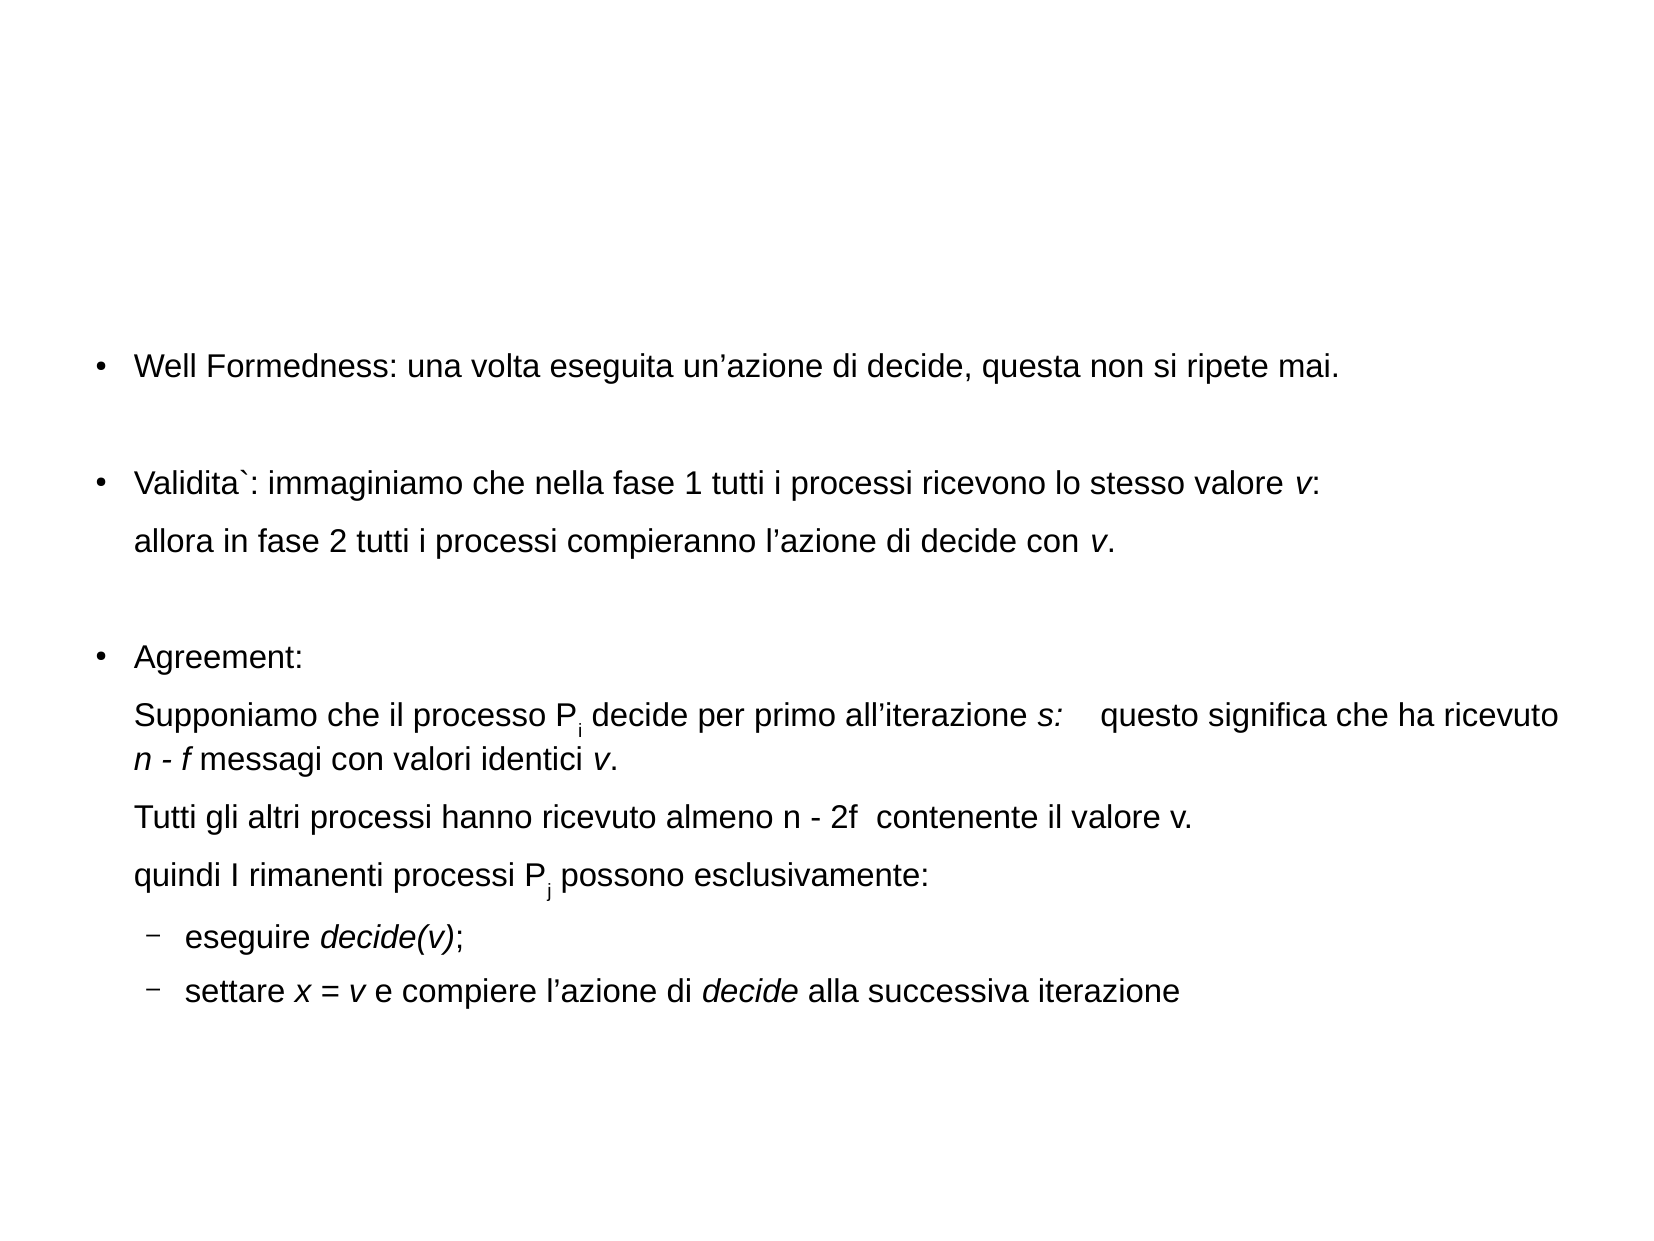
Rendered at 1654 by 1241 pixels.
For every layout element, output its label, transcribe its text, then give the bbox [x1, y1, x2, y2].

list Well Formedness: una volta eseguita un’azione di decide, questa non si ripete mai. Validita`: immaginiamo che nella fase 1 tutti i processi ricevono lo stesso valore v: allora in fase 2 tutti i processi compieranno l’azione di decide con v. Agreement: Supponiamo che il processo Pi decide per primo all’iterazione s: questo significa che ha ricevuto n - f messagi con valori identici v. Tutti gli altri processi hanno ricevuto almeno n - 2f contenente il valore v. quindi I rimanenti processi Pj possono esclusivamente: eseguire decide(v); settare x = v e compiere l’azione di decide alla successiva iterazione [82, 290, 1571, 1010]
